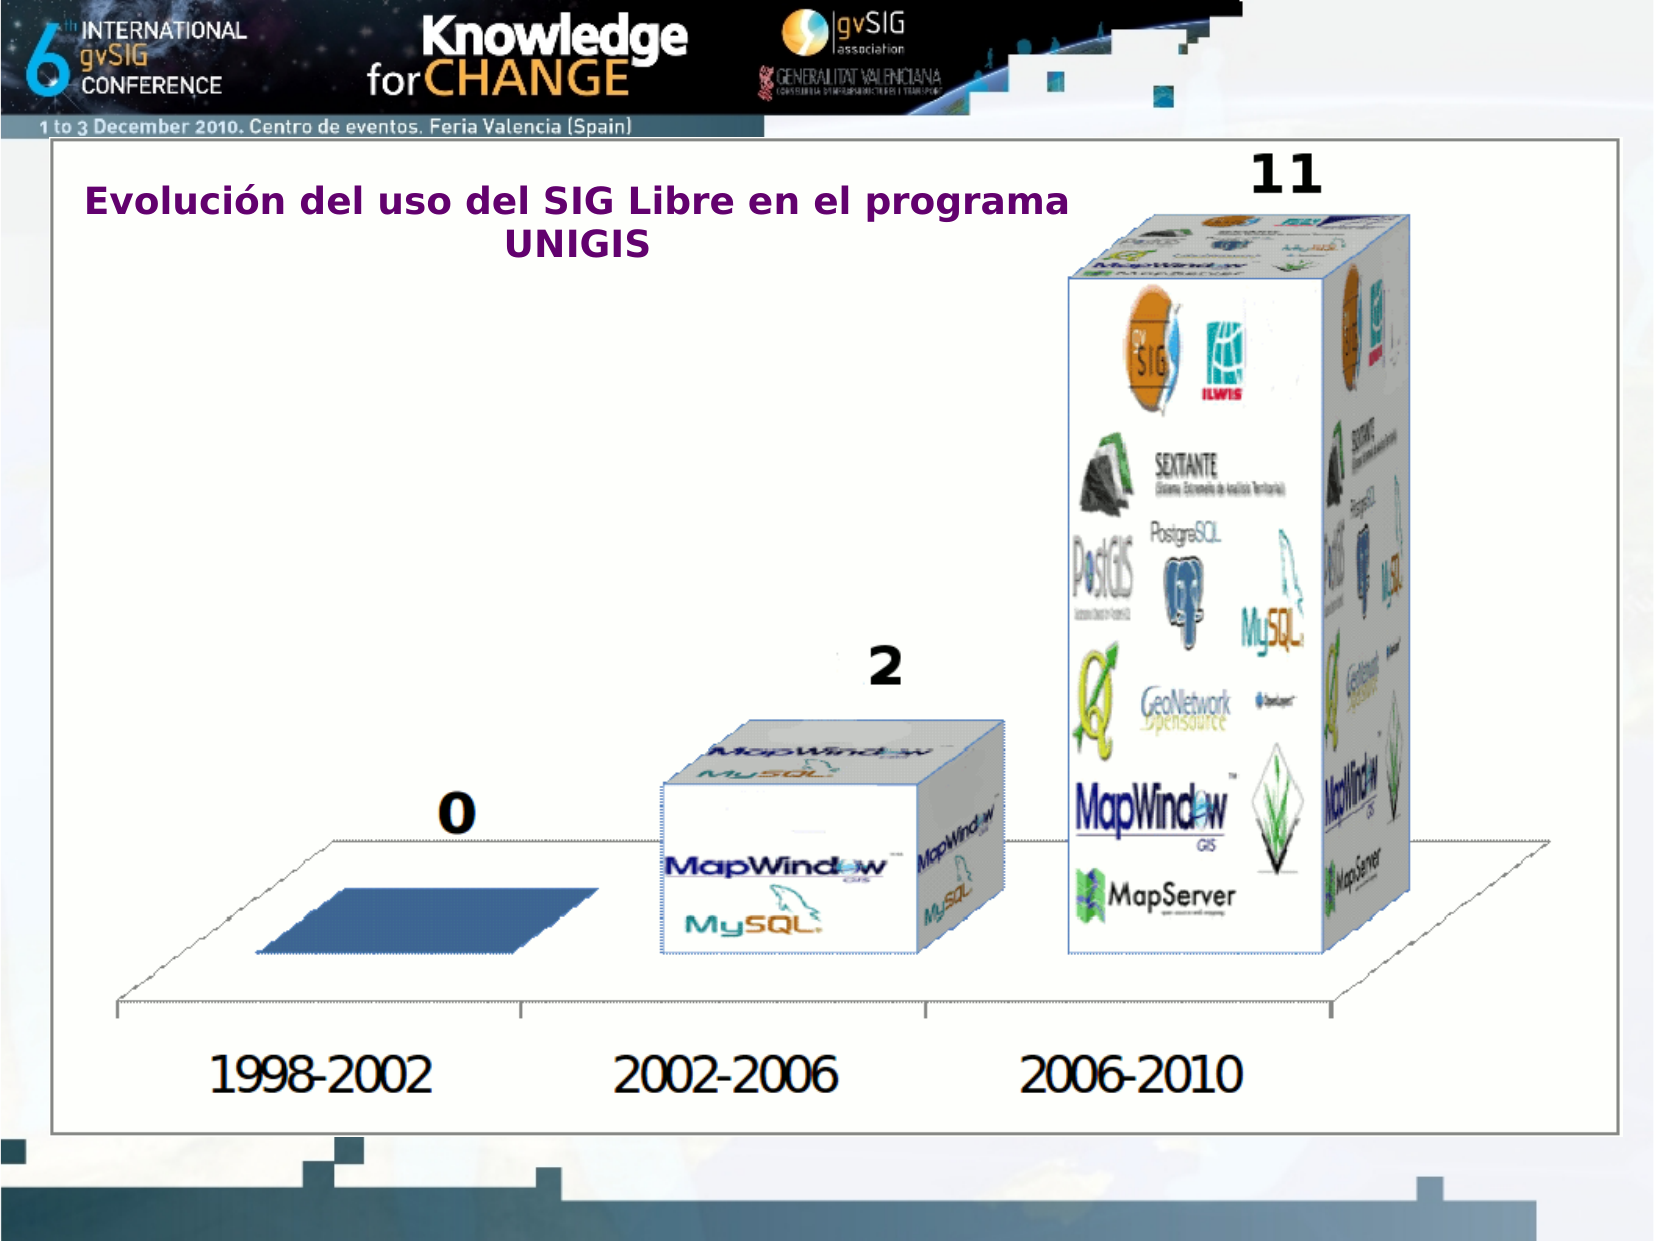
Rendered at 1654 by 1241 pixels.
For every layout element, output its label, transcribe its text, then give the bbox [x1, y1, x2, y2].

text_box Evolución del uso del SIG Libre en el programa UNIGIS [69, 172, 1190, 292]
picture [0, 0, 1654, 1241]
